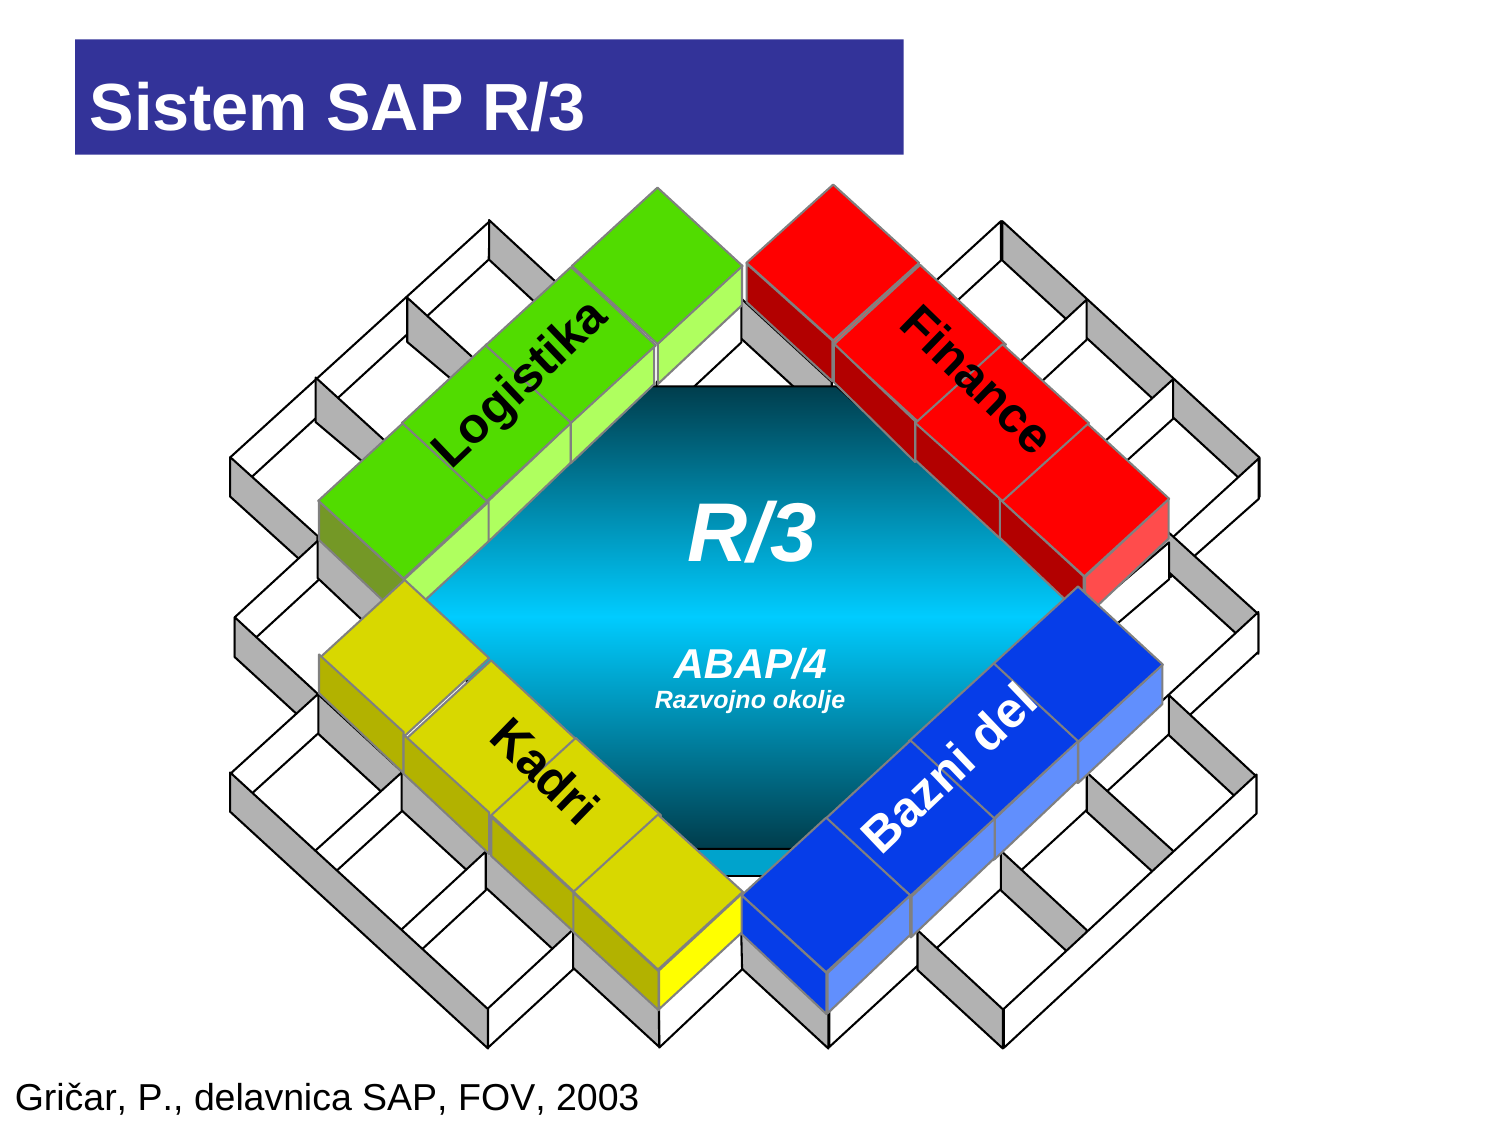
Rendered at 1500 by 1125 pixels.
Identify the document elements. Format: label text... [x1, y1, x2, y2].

text_box R/3 [648, 475, 857, 582]
title Sistem SAP R/3 [75, 39, 904, 155]
text_box Gričar, P., delavnica SAP, FOV, 2003 [0, 1064, 1028, 1125]
text_box Finance [874, 274, 1085, 481]
text_box Kadri [464, 687, 630, 852]
text_box [230, 184, 1260, 1049]
text_box ABAP/4 Razvojno okolje [577, 642, 924, 740]
text_box Bazni del [831, 653, 1064, 880]
text_box Logistika [400, 266, 634, 494]
